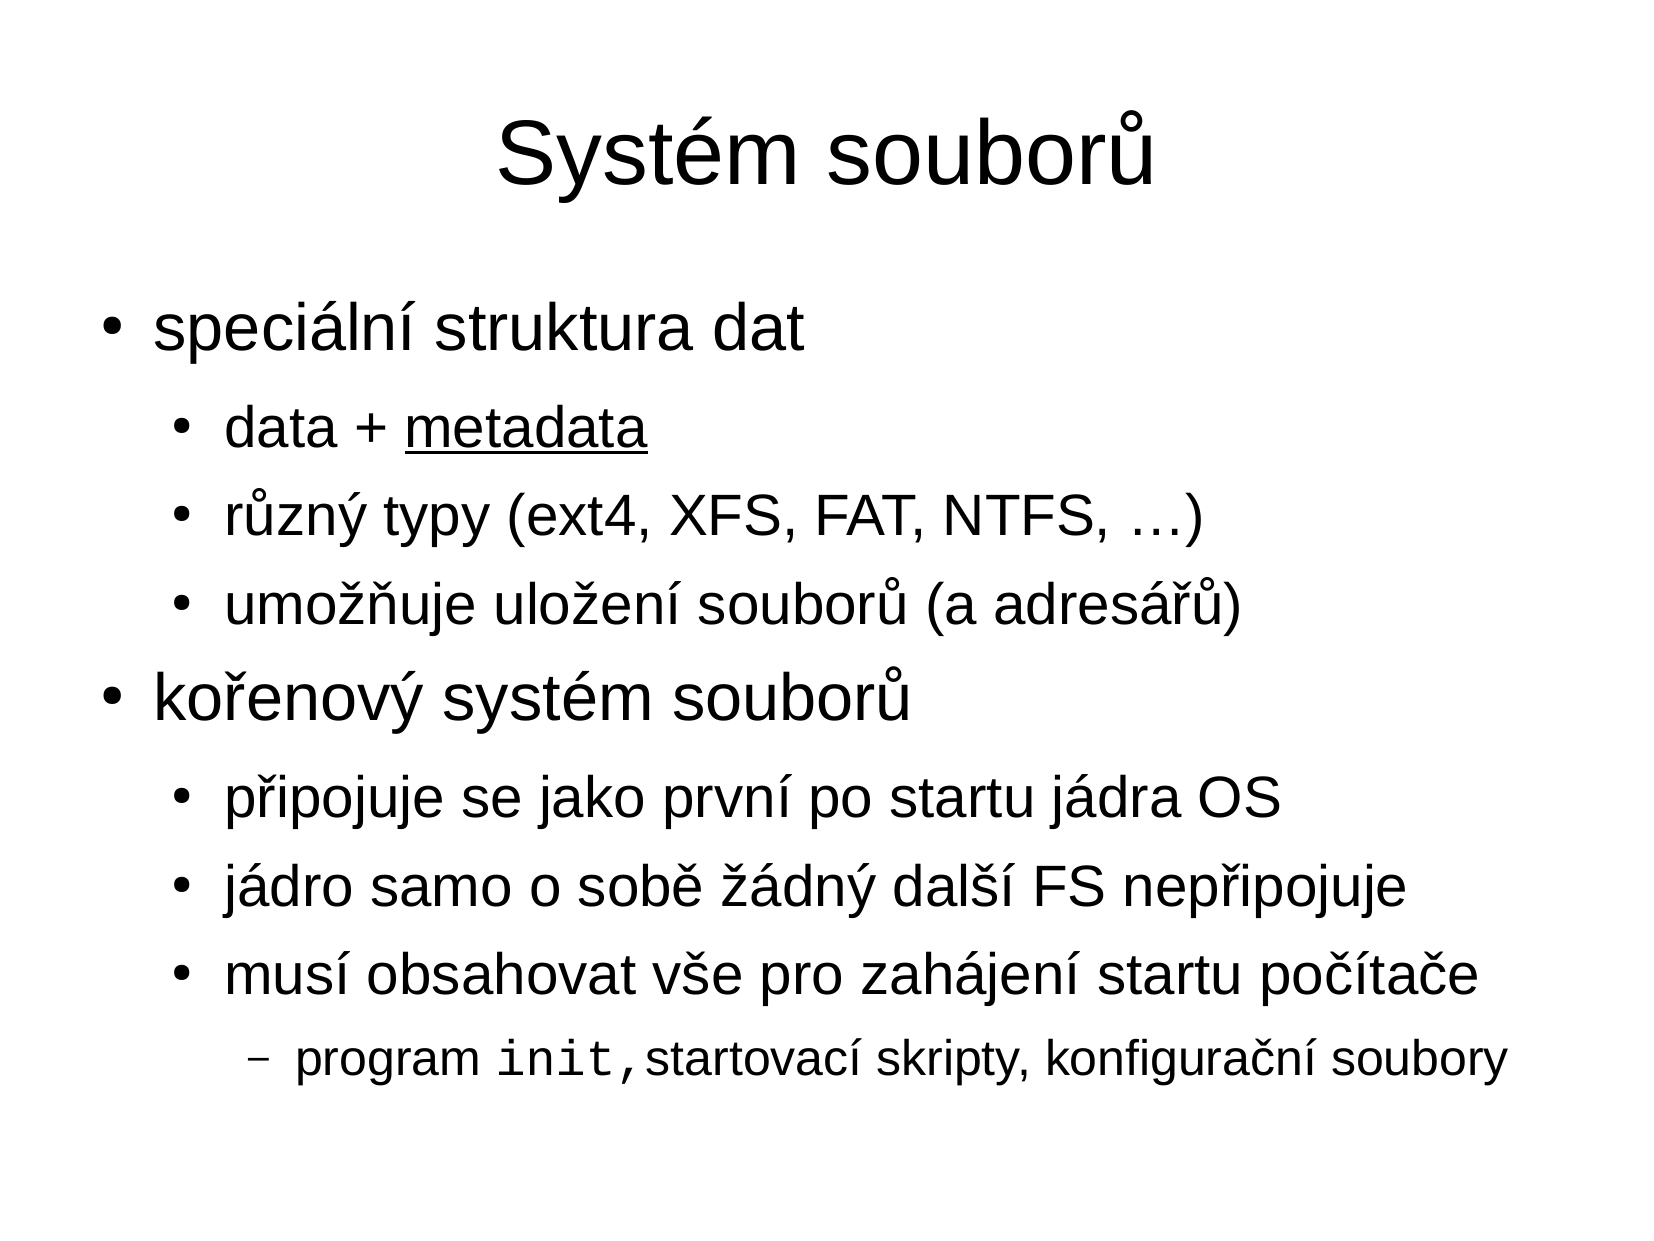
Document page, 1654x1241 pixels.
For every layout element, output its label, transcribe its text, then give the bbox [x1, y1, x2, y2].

list speciální struktura dat data + metadata různý typy (ext4, XFS, FAT, NTFS, …) umožňuje uložení souborů (a adresářů) kořenový systém souborů připojuje se jako první po startu jádra OS jádro samo o sobě žádný další FS nepřipojuje musí obsahovat vše pro zahájení startu počítače program init,startovací skripty, konfigurační soubory [82, 290, 1571, 1094]
title Systém souborů [82, 56, 1571, 250]
